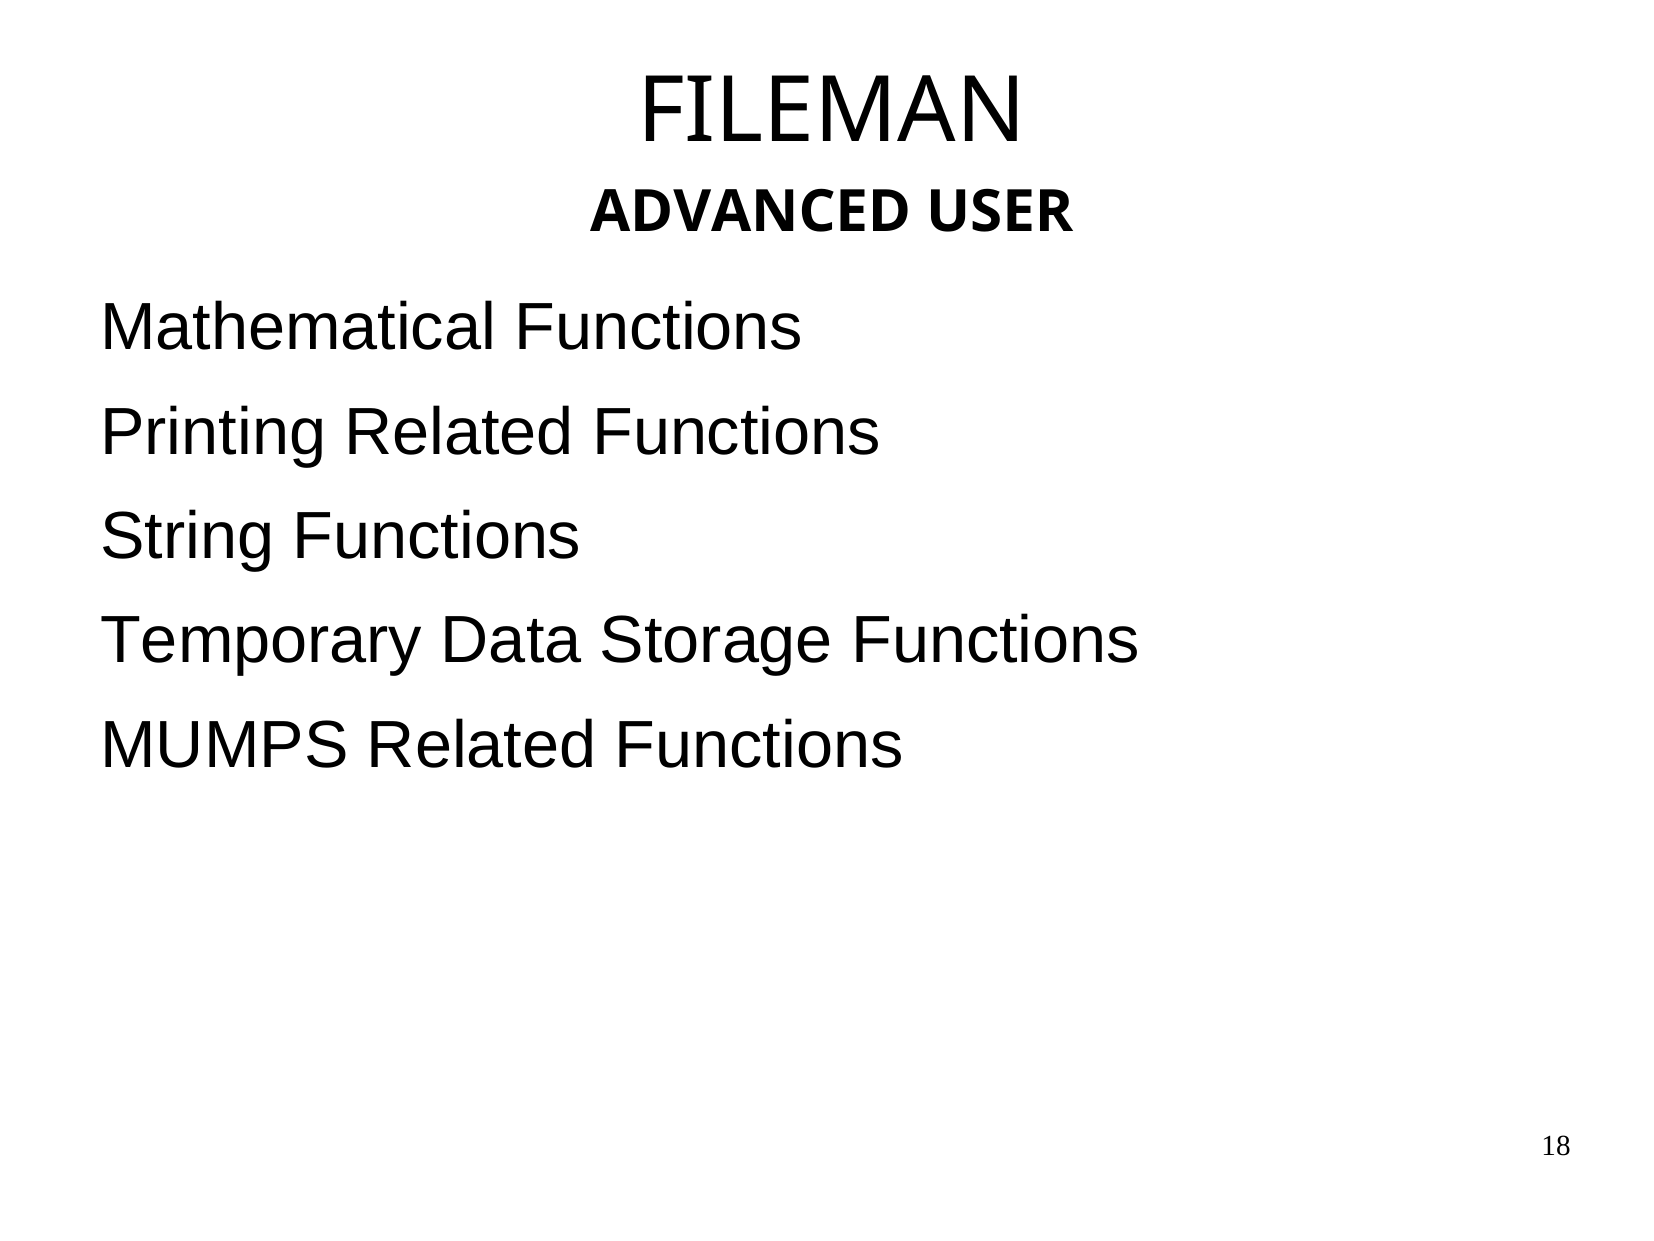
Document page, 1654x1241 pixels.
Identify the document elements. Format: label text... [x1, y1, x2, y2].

list Mathematical Functions Printing Related Functions String Functions Temporary Data Storage Functions MUMPS Related Functions [82, 289, 1570, 1092]
title FILEMAN ADVANCED USER [88, 29, 1576, 263]
